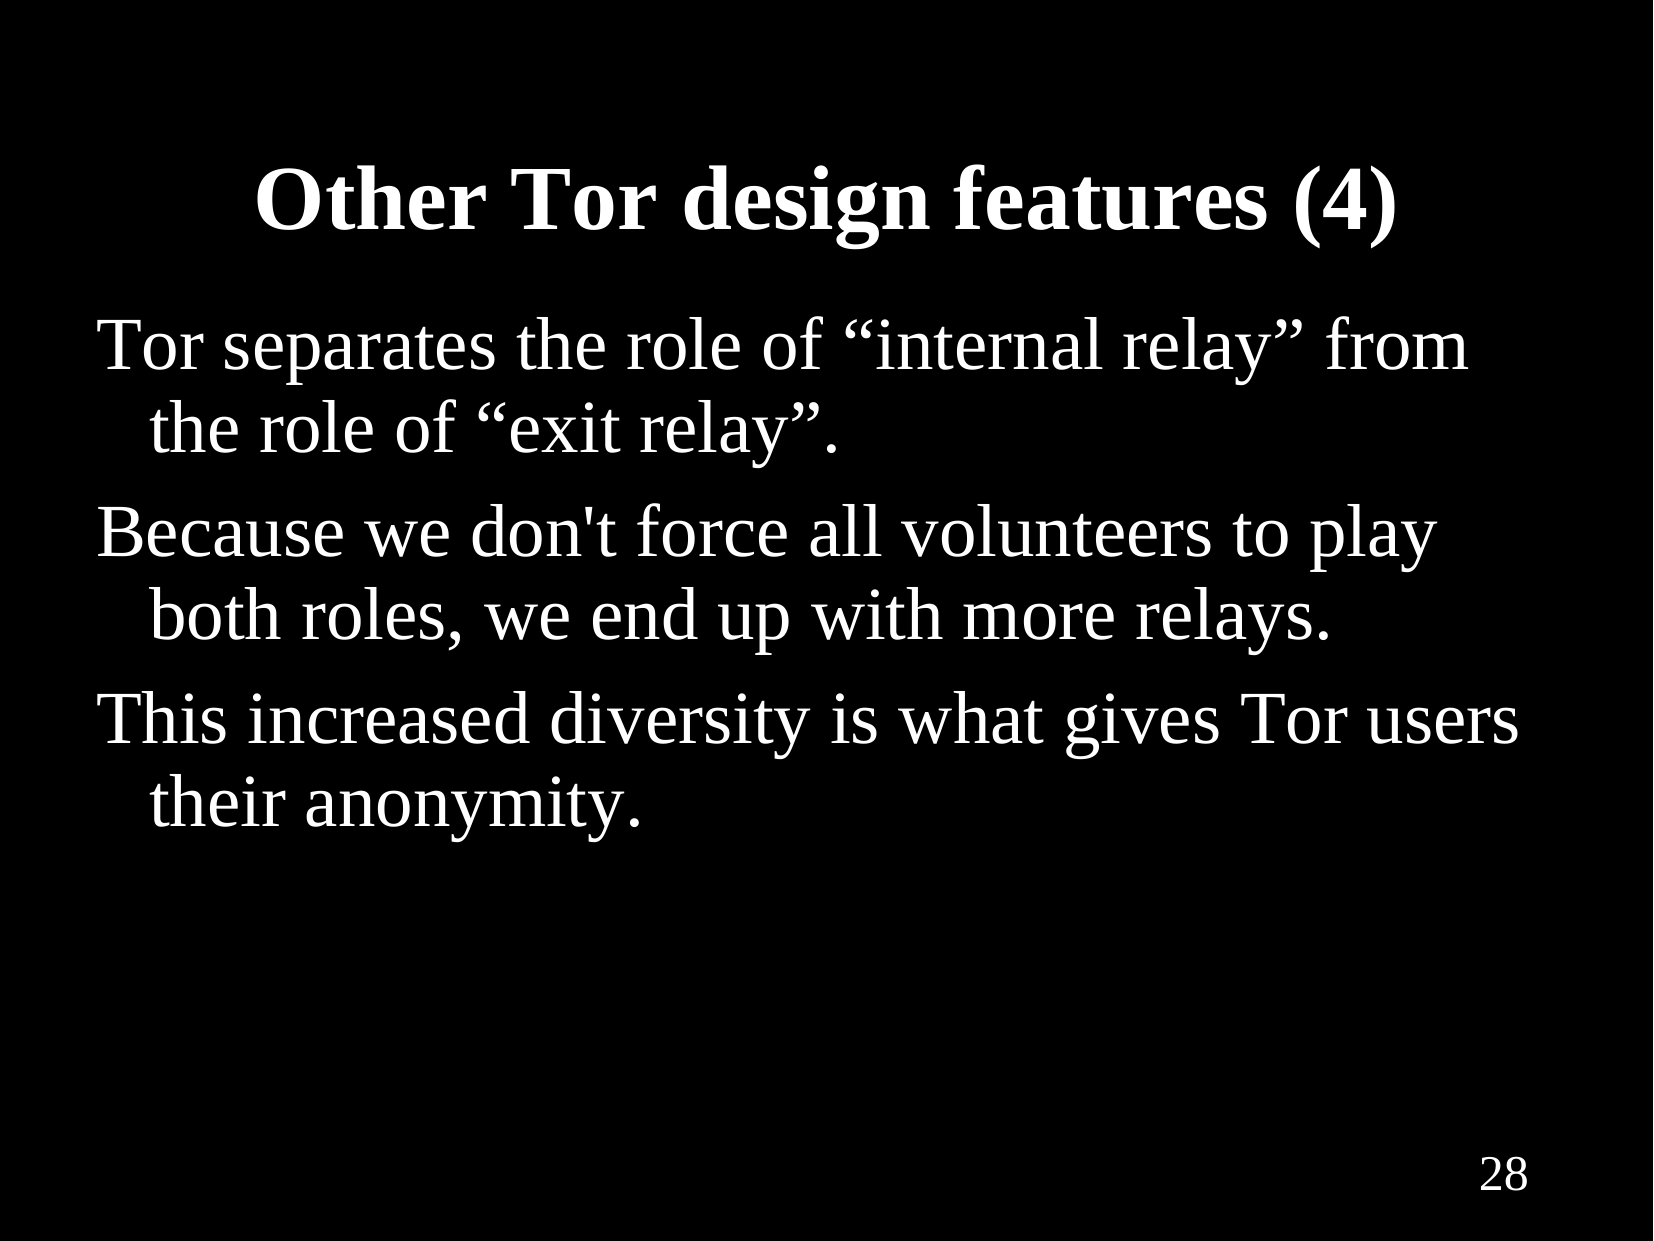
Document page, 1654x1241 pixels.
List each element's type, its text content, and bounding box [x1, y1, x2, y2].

title Other Tor design features (4) [121, 103, 1534, 294]
list Tor separates the role of “internal relay” from the role of “exit relay”. Because we don't force all volunteers to play both roles, we end up with more relays. This increased diversity is what gives Tor users their anonymity. [78, 302, 1569, 1085]
